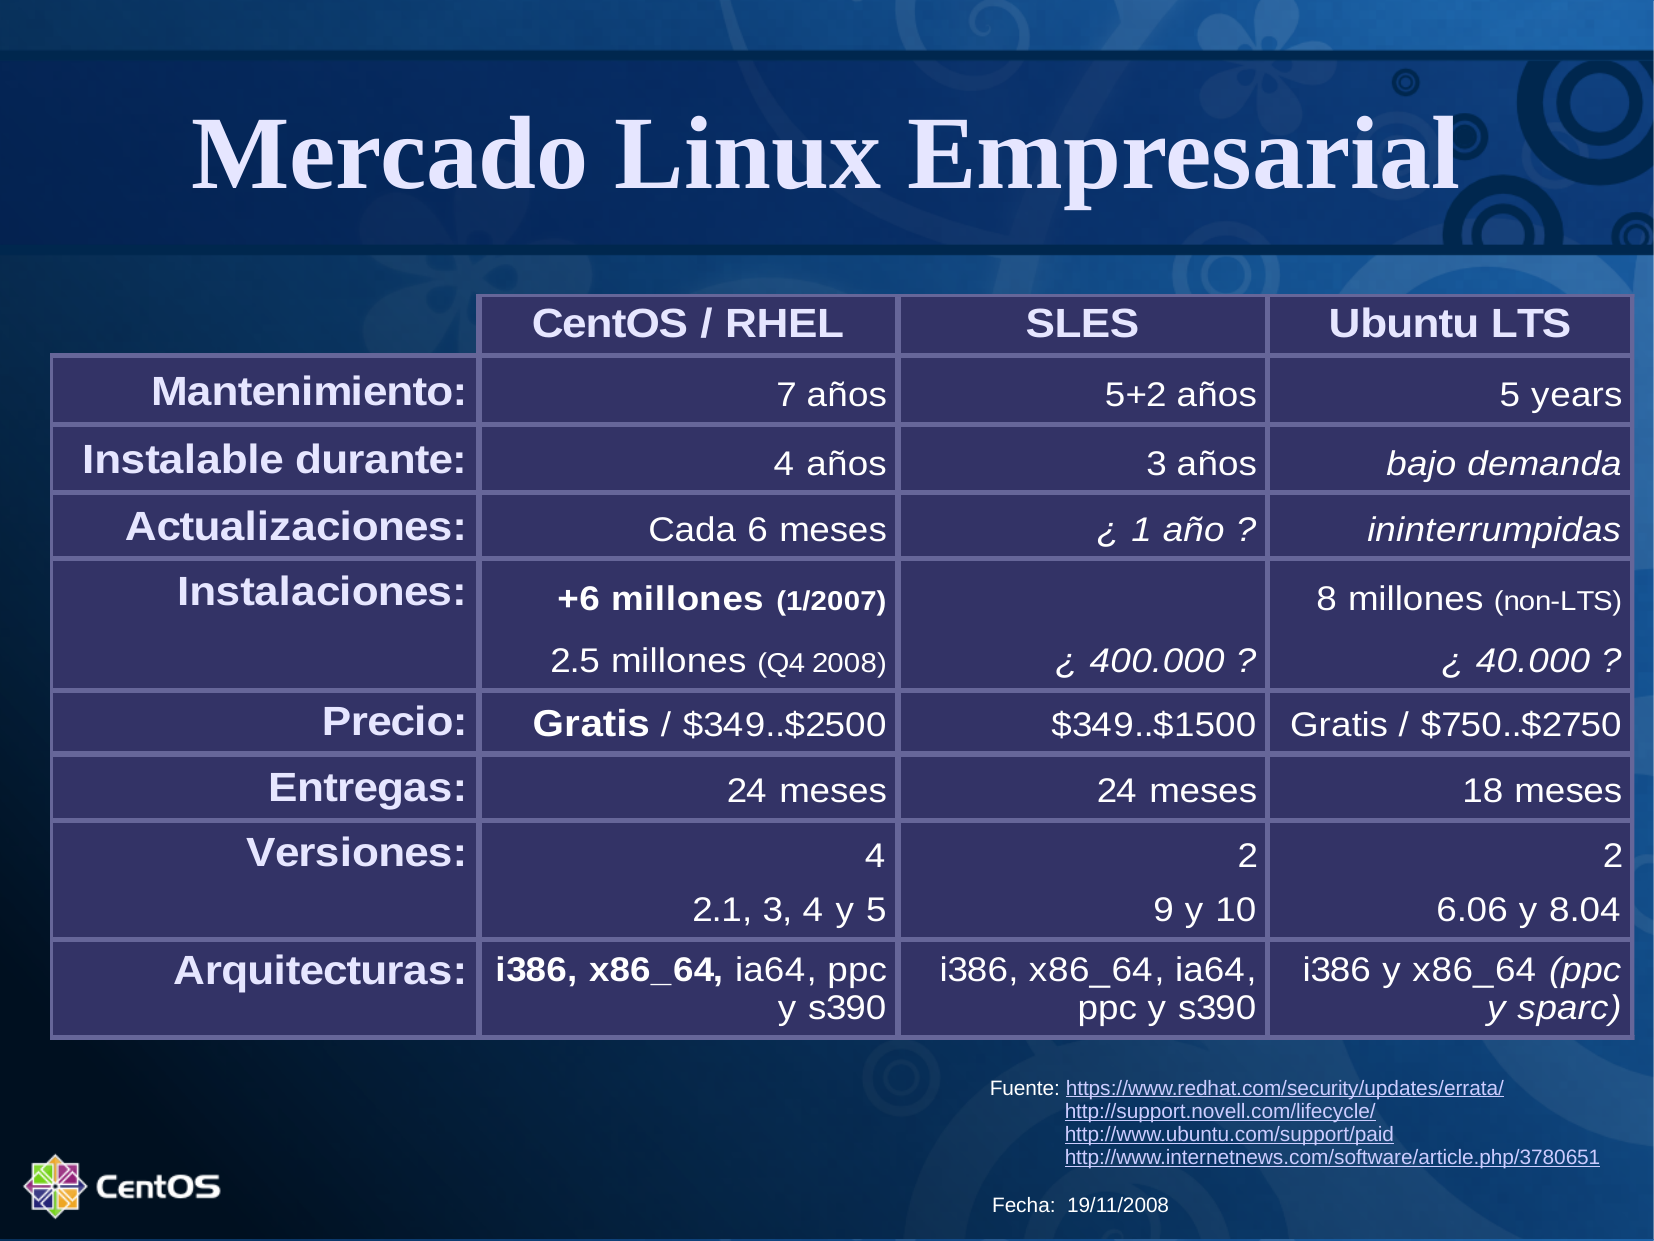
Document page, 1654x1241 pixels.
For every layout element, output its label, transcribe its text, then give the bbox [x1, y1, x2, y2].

picture [0, 0, 1654, 1241]
text_box Fecha: 19/11/2008 [977, 1186, 1465, 1225]
chart [50, 294, 1635, 1075]
title Mercado Linux Empresarial [82, 56, 1571, 250]
text_box Fuente: https://www.redhat.com/security/updates/errata/ http://support.novell.com/lifecycle/ http://www.ubuntu.com/support/paid http://www.internetnews.com/software/article.php/3780651 [975, 1068, 1651, 1201]
